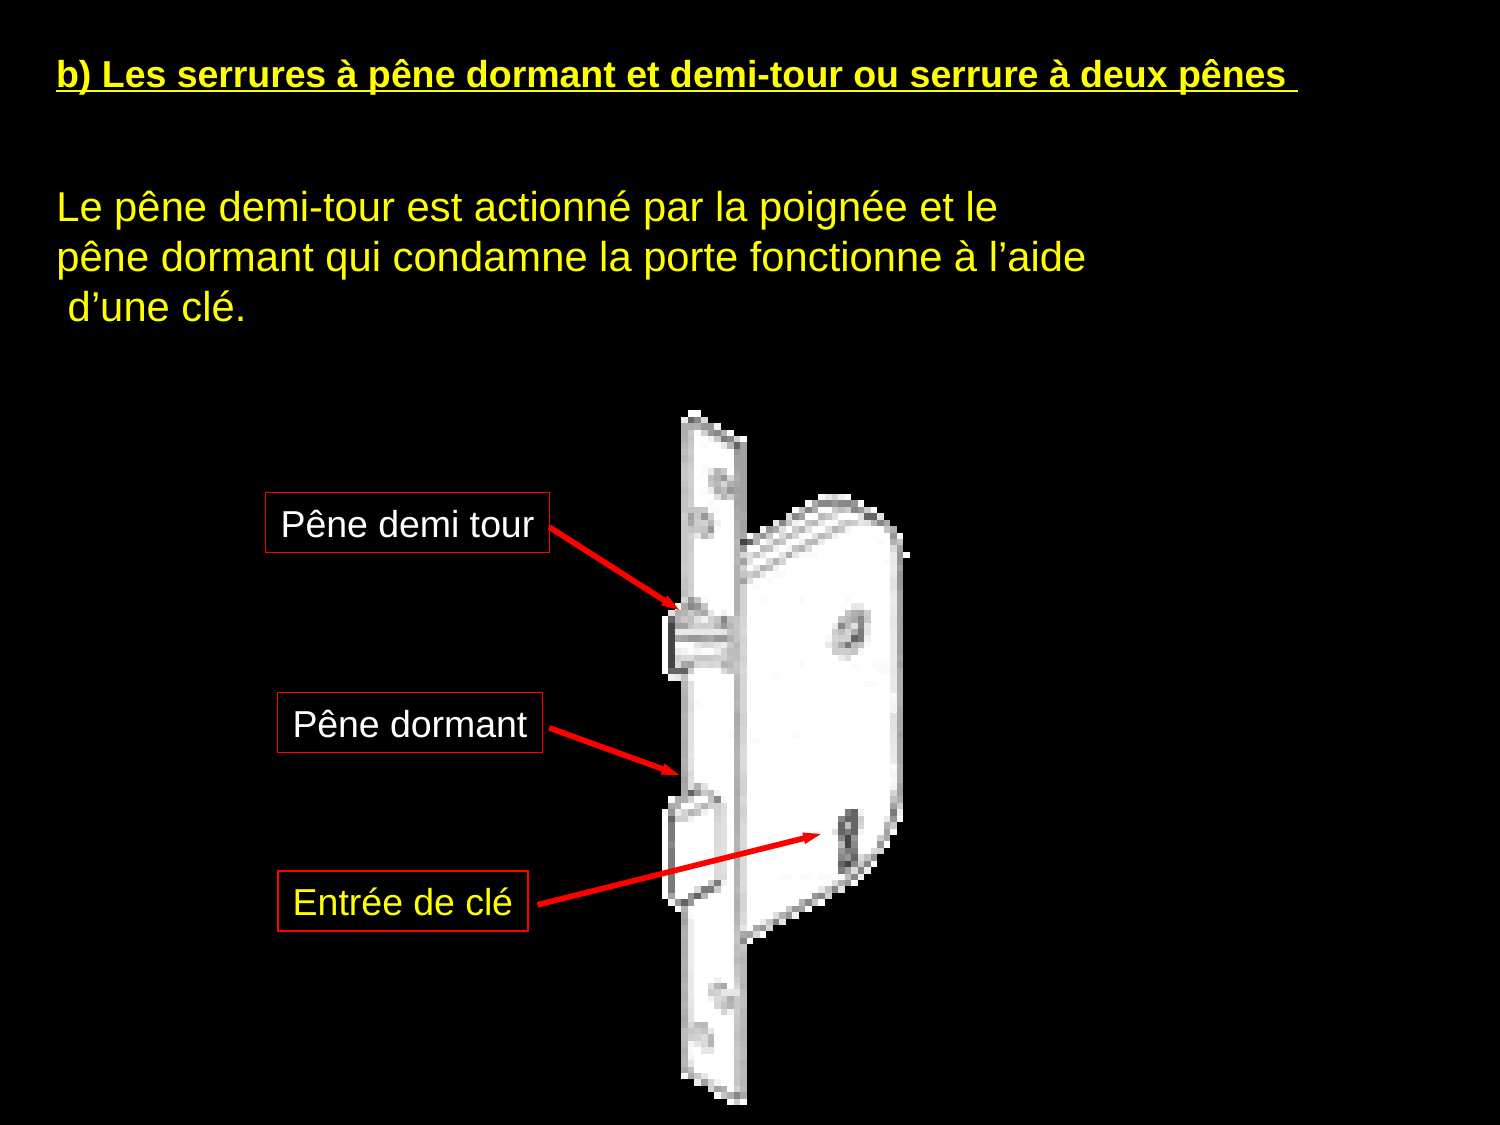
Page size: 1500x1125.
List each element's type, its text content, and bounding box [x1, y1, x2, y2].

text_box Entrée de clé [278, 871, 528, 931]
text_box Pêne dormant [278, 692, 543, 753]
text_box Le pêne demi-tour est actionné par la poignée et le pêne dormant qui condamne la porte fonctionne à l’aide d’une clé. [41, 173, 1105, 338]
text_box b) Les serrures à pêne dormant et demi-tour ou serrure à deux pênes [41, 43, 1324, 103]
picture [584, 385, 956, 1125]
text_box Pêne demi tour [266, 492, 550, 553]
